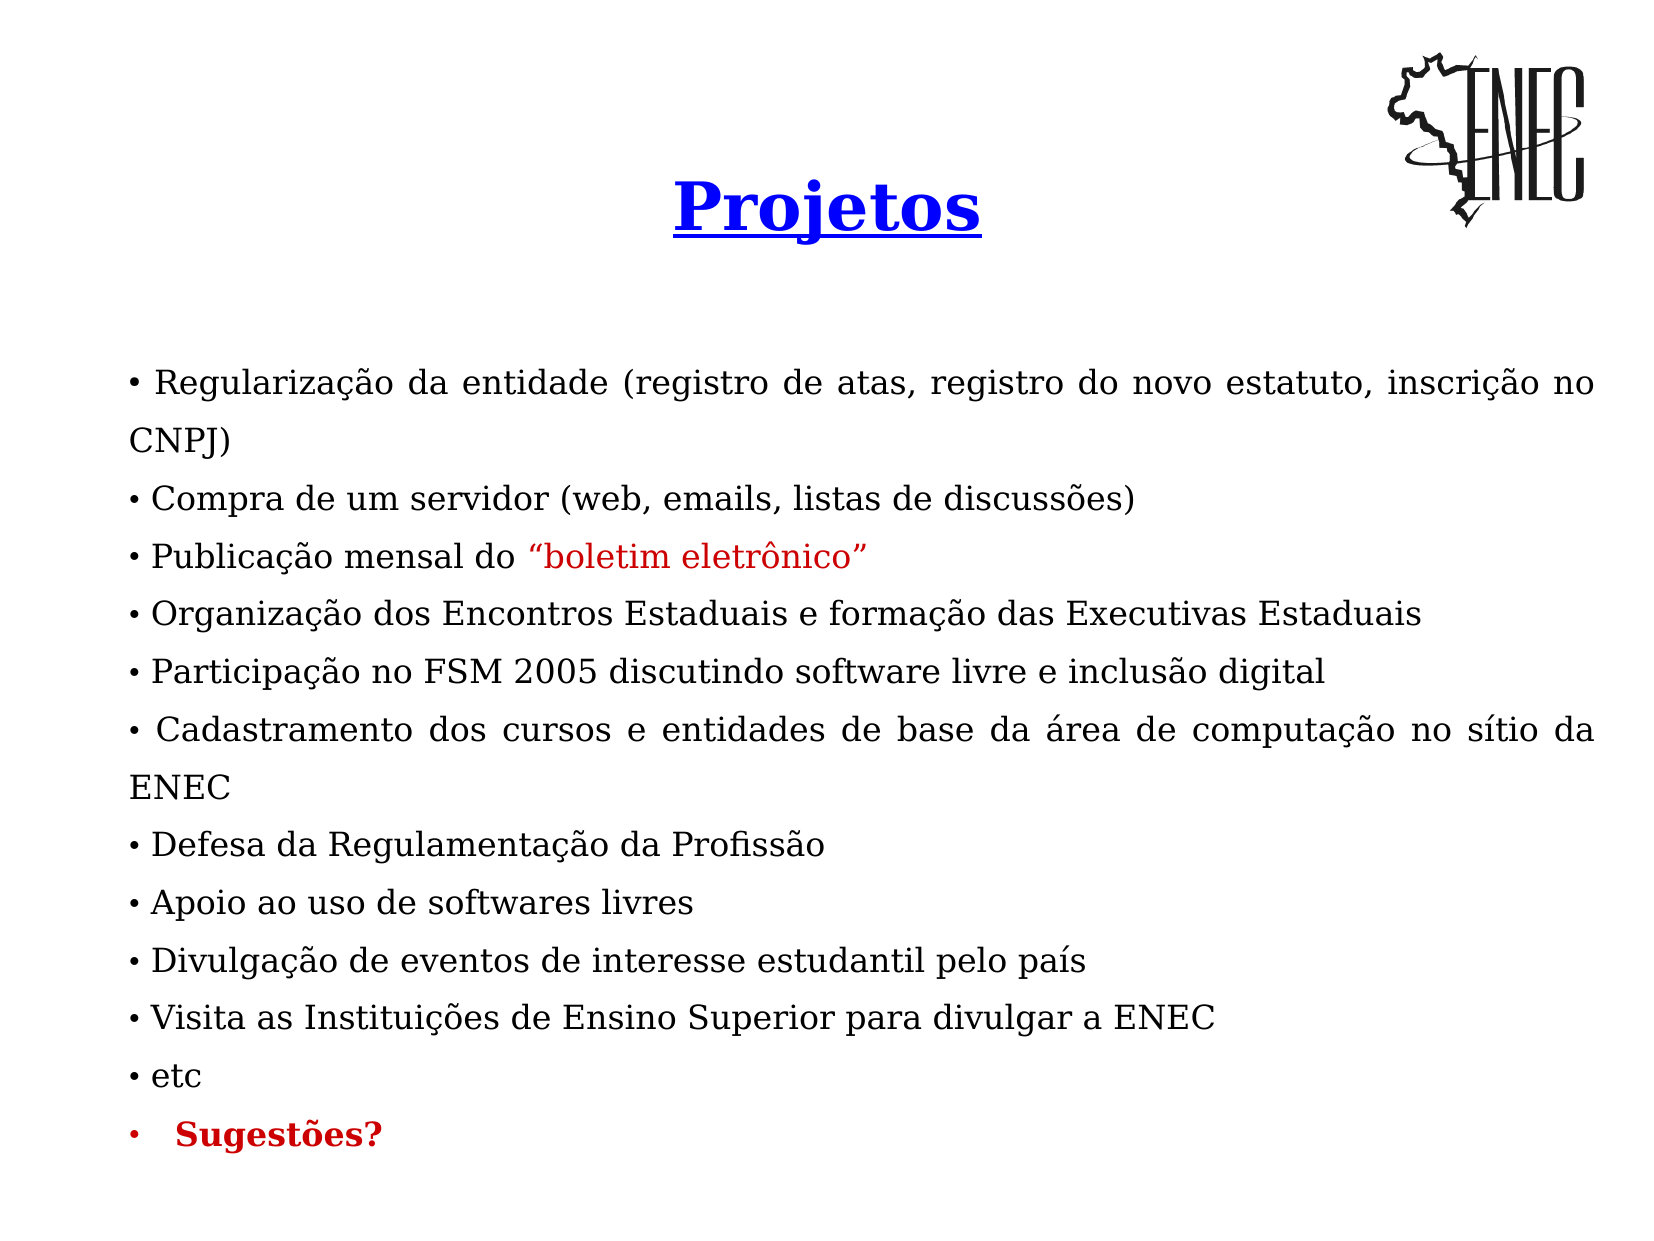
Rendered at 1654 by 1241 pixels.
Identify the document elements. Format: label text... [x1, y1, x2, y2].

list Regularização da entidade (registro de atas, registro do novo estatuto, inscrição no CNPJ) Compra de um servidor (web, emails, listas de discussões) Publicação mensal do “boletim eletrônico” Organização dos Encontros Estaduais e formação das Executivas Estaduais Participação no FSM 2005 discutindo software livre e inclusão digital Cadastramento dos cursos e entidades de base da área de computação no sítio da ENEC Defesa da Regulamentação da Profissão Apoio ao uso de softwares livres Divulgação de eventos de interesse estudantil pelo país Visita as Instituições de Ensino Superior para divulgar a ENEC etc Sugestões? [124, 344, 1597, 1135]
title Projetos [121, 102, 1534, 310]
picture [1382, 47, 1590, 249]
